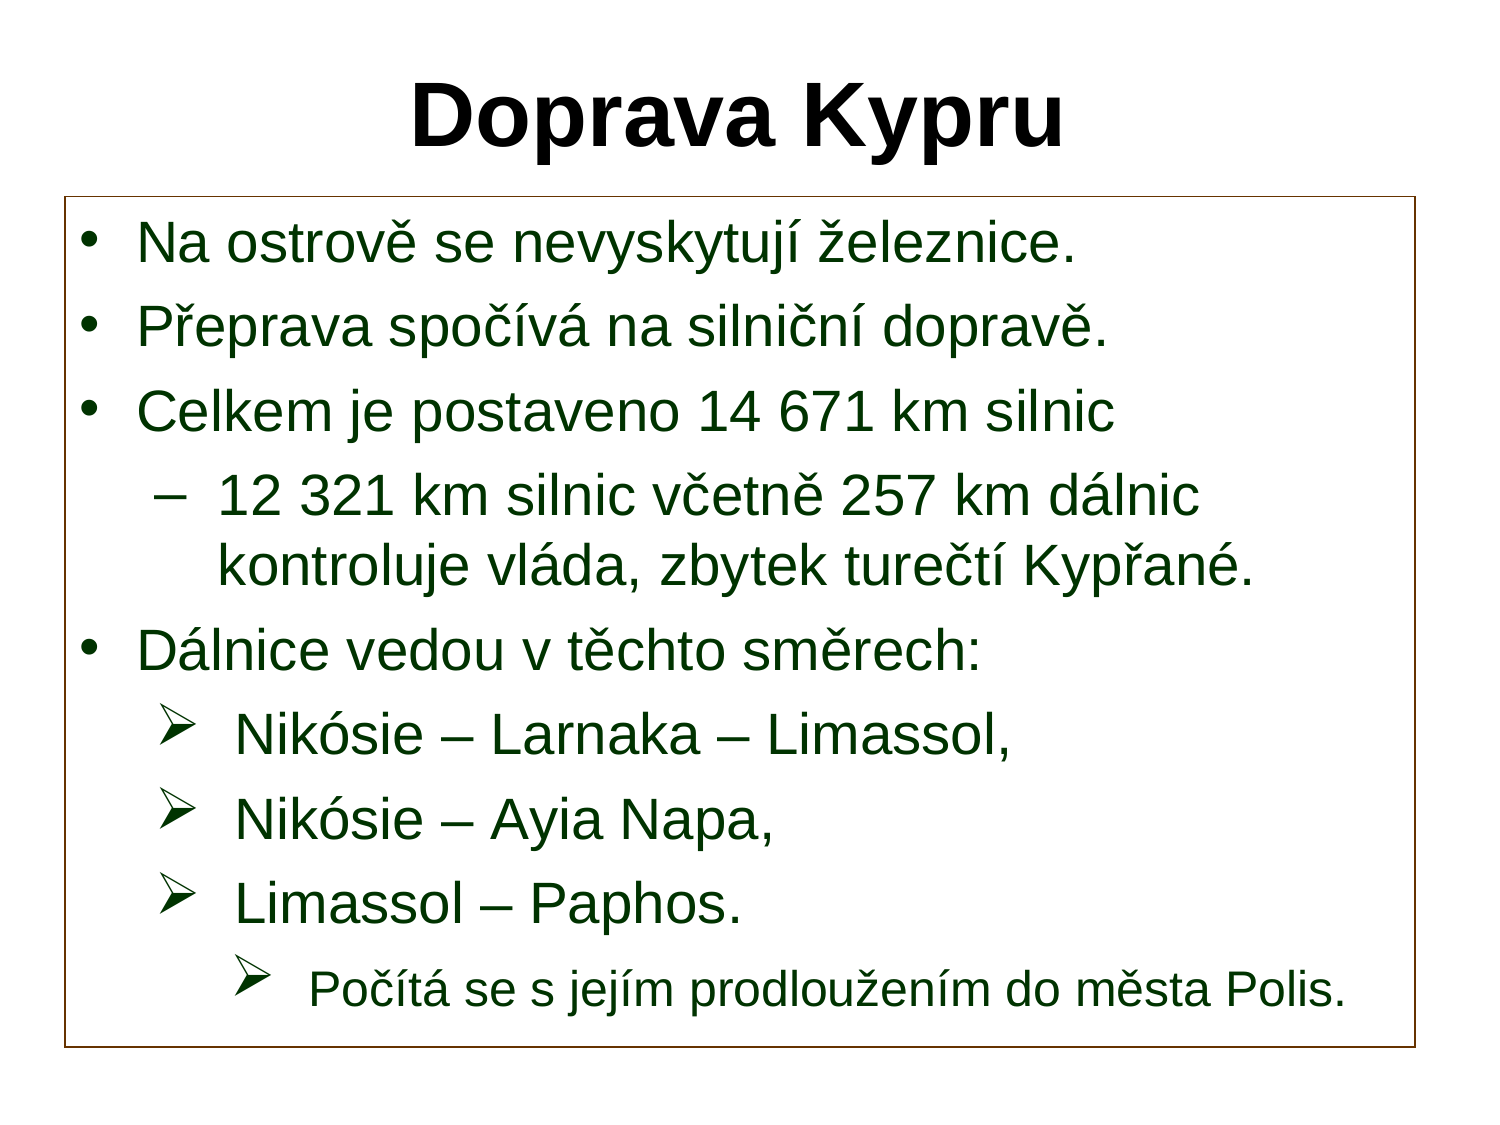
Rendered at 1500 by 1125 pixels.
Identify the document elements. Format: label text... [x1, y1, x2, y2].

title Doprava Kypru [64, 31, 1412, 188]
list Na ostrově se nevyskytují železnice. Přeprava spočívá na silniční dopravě. Celkem je postaveno 14 671 km silnic 12 321 km silnic včetně 257 km dálnic kontroluje vláda, zbytek turečtí Kypřané. Dálnice vedou v těchto směrech: Nikósie – Larnaka – Limassol, Nikósie – Ayia Napa, Limassol – Paphos. Počítá se s jejím prodloužením do města Polis. [64, 196, 1415, 1047]
